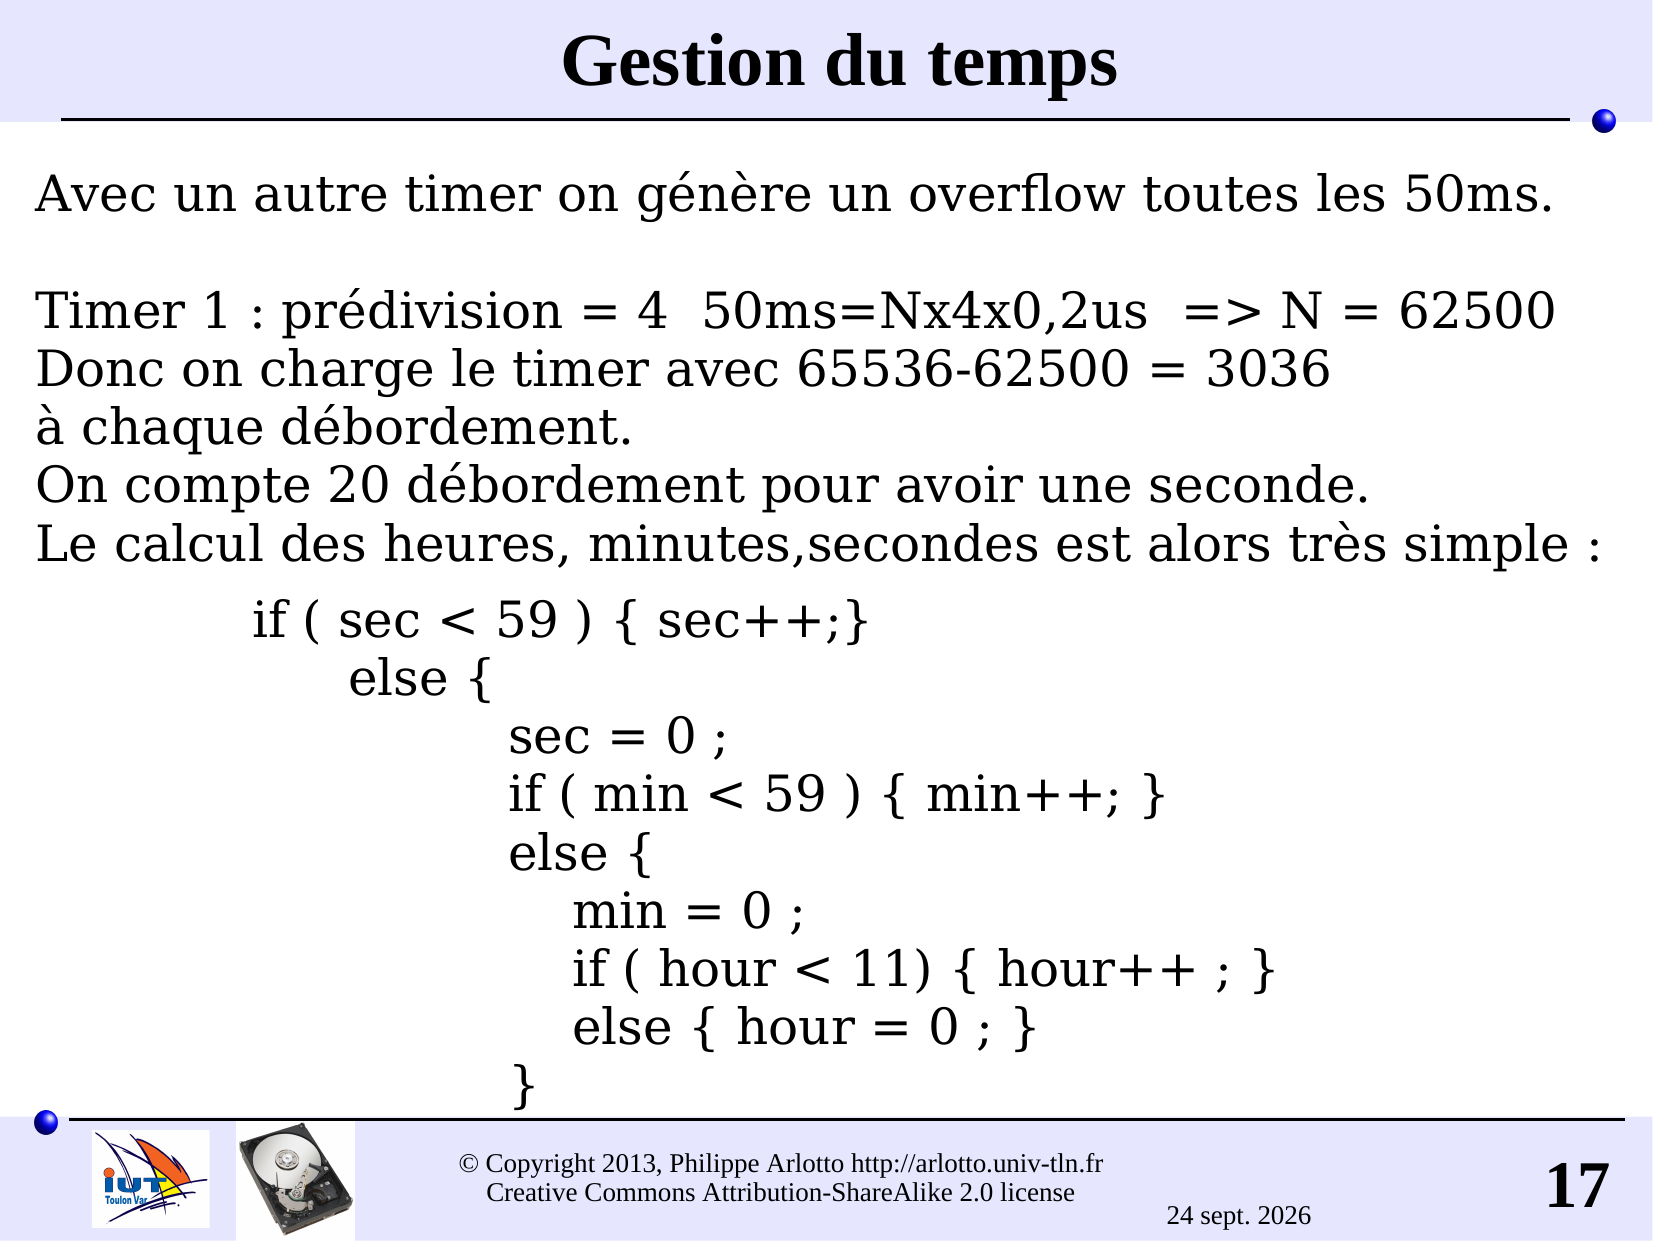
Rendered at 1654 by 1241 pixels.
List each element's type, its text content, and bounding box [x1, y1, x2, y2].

title Gestion du temps [95, 11, 1585, 110]
text_box Avec un autre timer on génère un overflow toutes les 50ms. Timer 1 : prédivision = 4 50ms=Nx4x0,2us => N = 62500 Donc on charge le timer avec 65536-62500 = 3036 à chaque débordement. On compte 20 débordement pour avoir une seconde. Le calcul des heures, minutes,secondes est alors très simple : [35, 165, 1605, 632]
text_box if ( sec < 59 ) { sec++;} else { sec = 0 ; if ( min < 59 ) { min++; } else { min = 0 ; if ( hour < 11) { hour++ ; } else { hour = 0 ; } } [236, 590, 1281, 1241]
